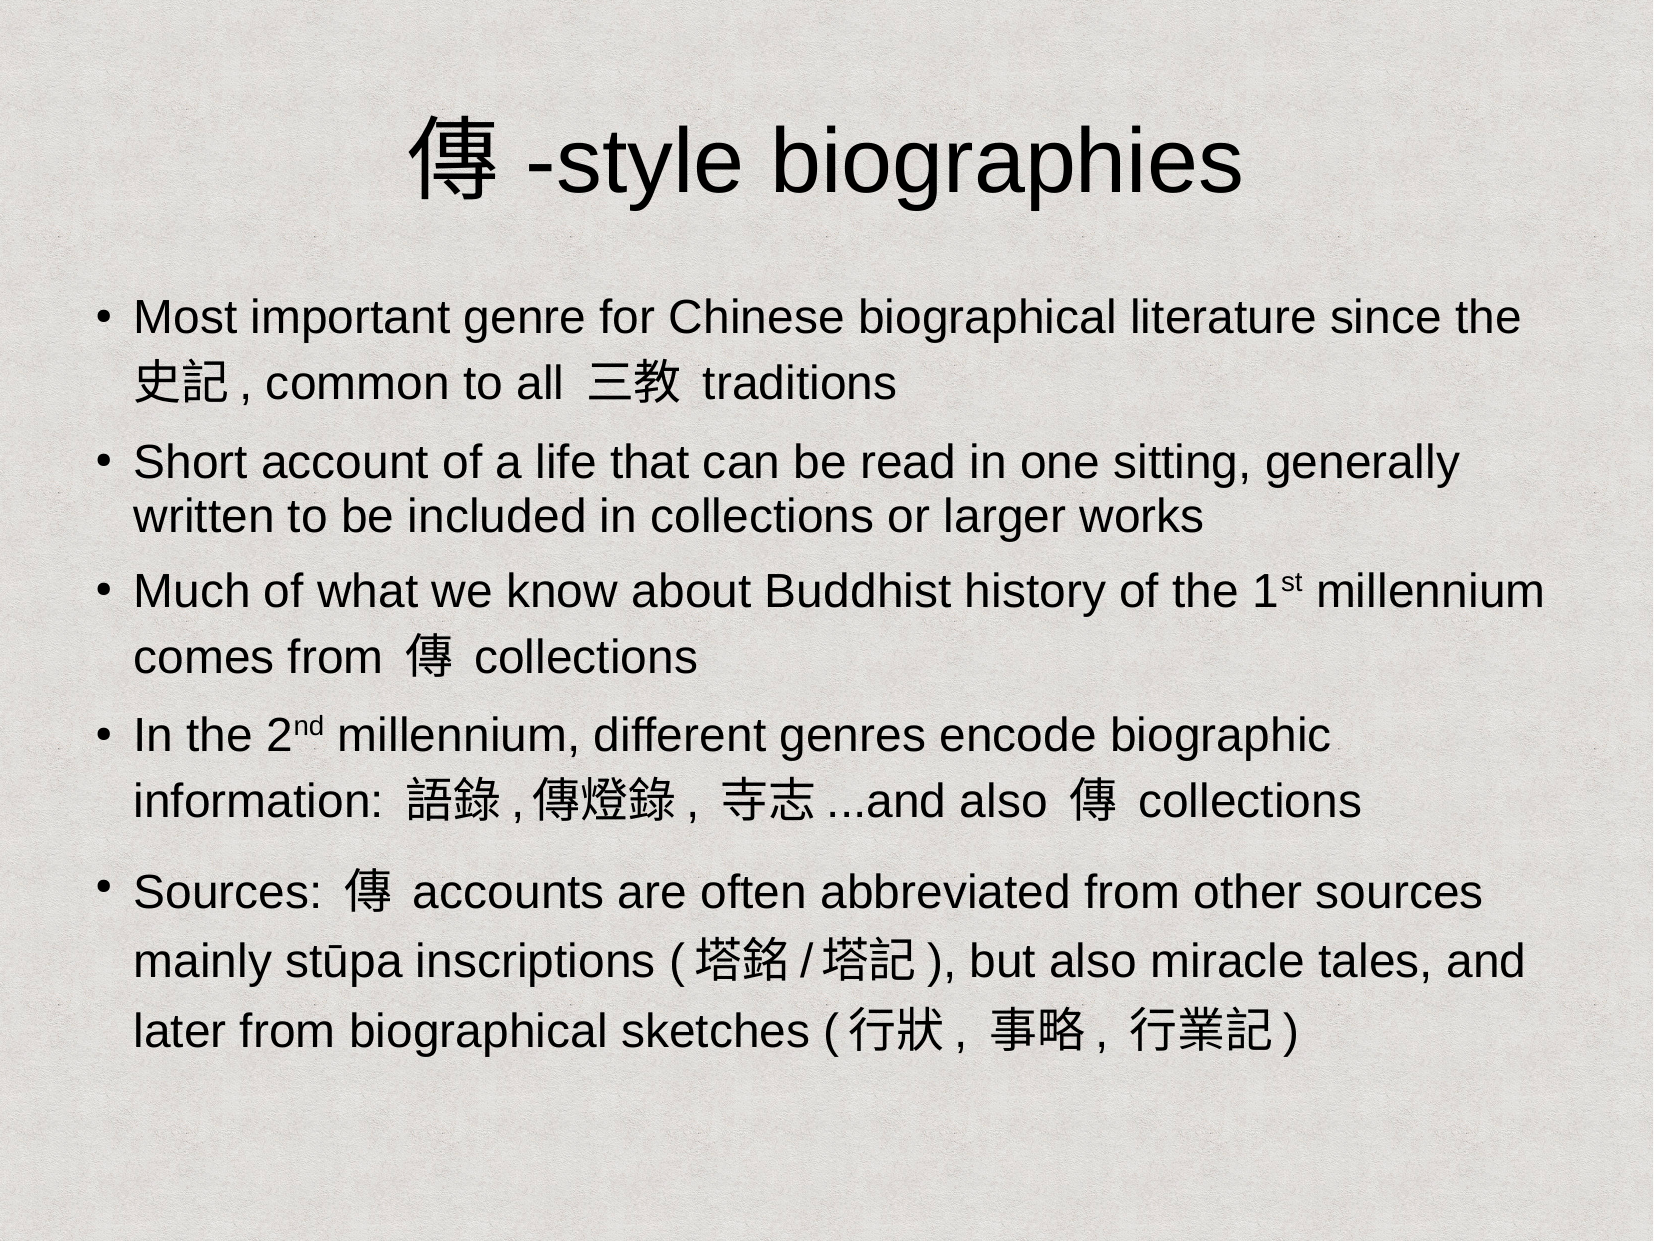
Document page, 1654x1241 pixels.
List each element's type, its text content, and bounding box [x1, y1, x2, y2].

picture [0, 0, 1654, 1241]
title 傳-style biographies [82, 49, 1571, 257]
list Most important genre for Chinese biographical literature since the 史記, common to all 三教 traditions Short account of a life that can be read in one sitting, generally written to be included in collections or larger works Much of what we know about Buddhist history of the 1st millennium comes from 傳 collections In the 2nd millennium, different genres encode biographic information: 語錄,傳燈錄, 寺志...and also 傳 collections Sources: 傳 accounts are often abbreviated from other sources mainly stūpa inscriptions (塔銘/塔記), but also miracle tales, and later from biographical sketches (行狀, 事略, 行業記) [82, 290, 1571, 1073]
